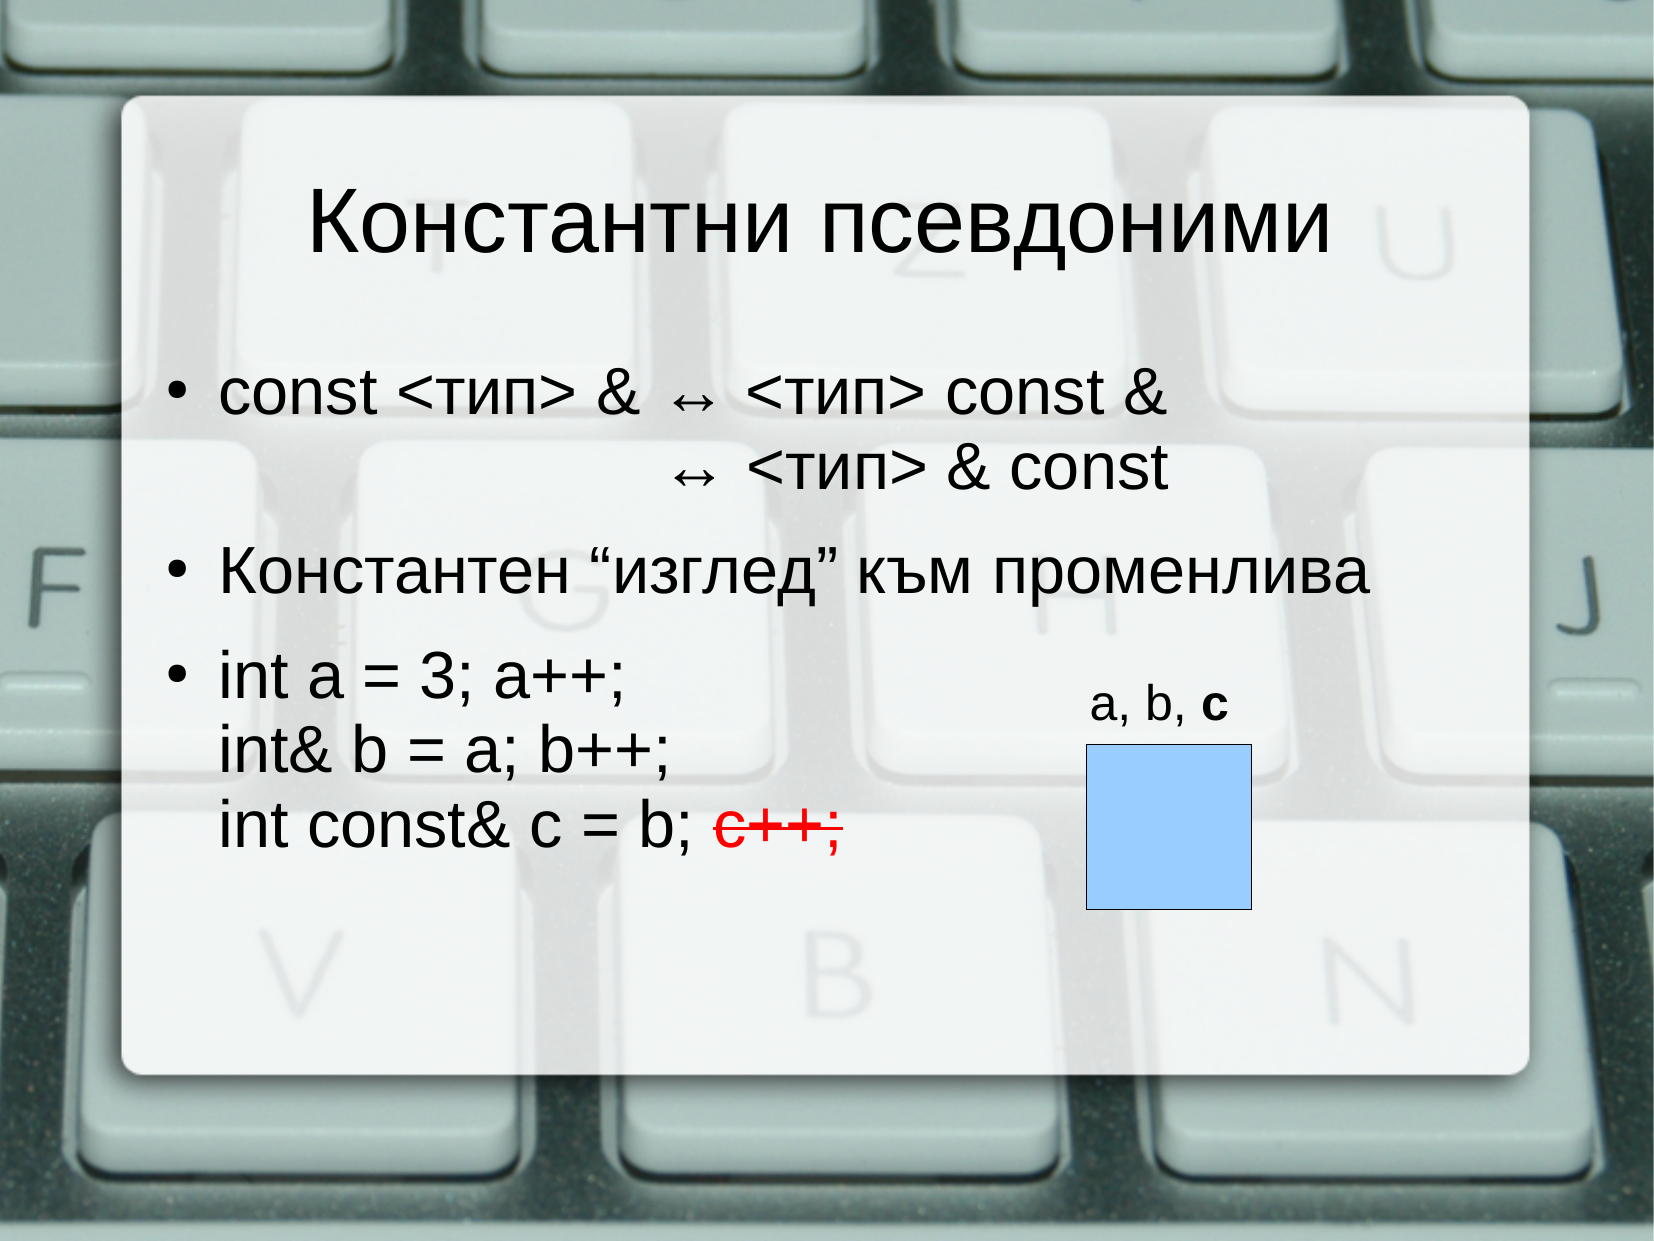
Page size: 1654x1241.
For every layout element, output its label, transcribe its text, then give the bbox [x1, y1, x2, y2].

text_box [1086, 751, 1252, 910]
picture [0, 0, 1654, 1241]
list const <тип> & ↔ <тип> const & ↔ <тип> & const Константен “изглед” към променлива int a = 3; a++; int& b = a; b++; int const& c = b; c++; [147, 354, 1506, 1074]
text_box a, b, c [1074, 667, 1288, 751]
title Константни псевдоними [135, 117, 1506, 325]
